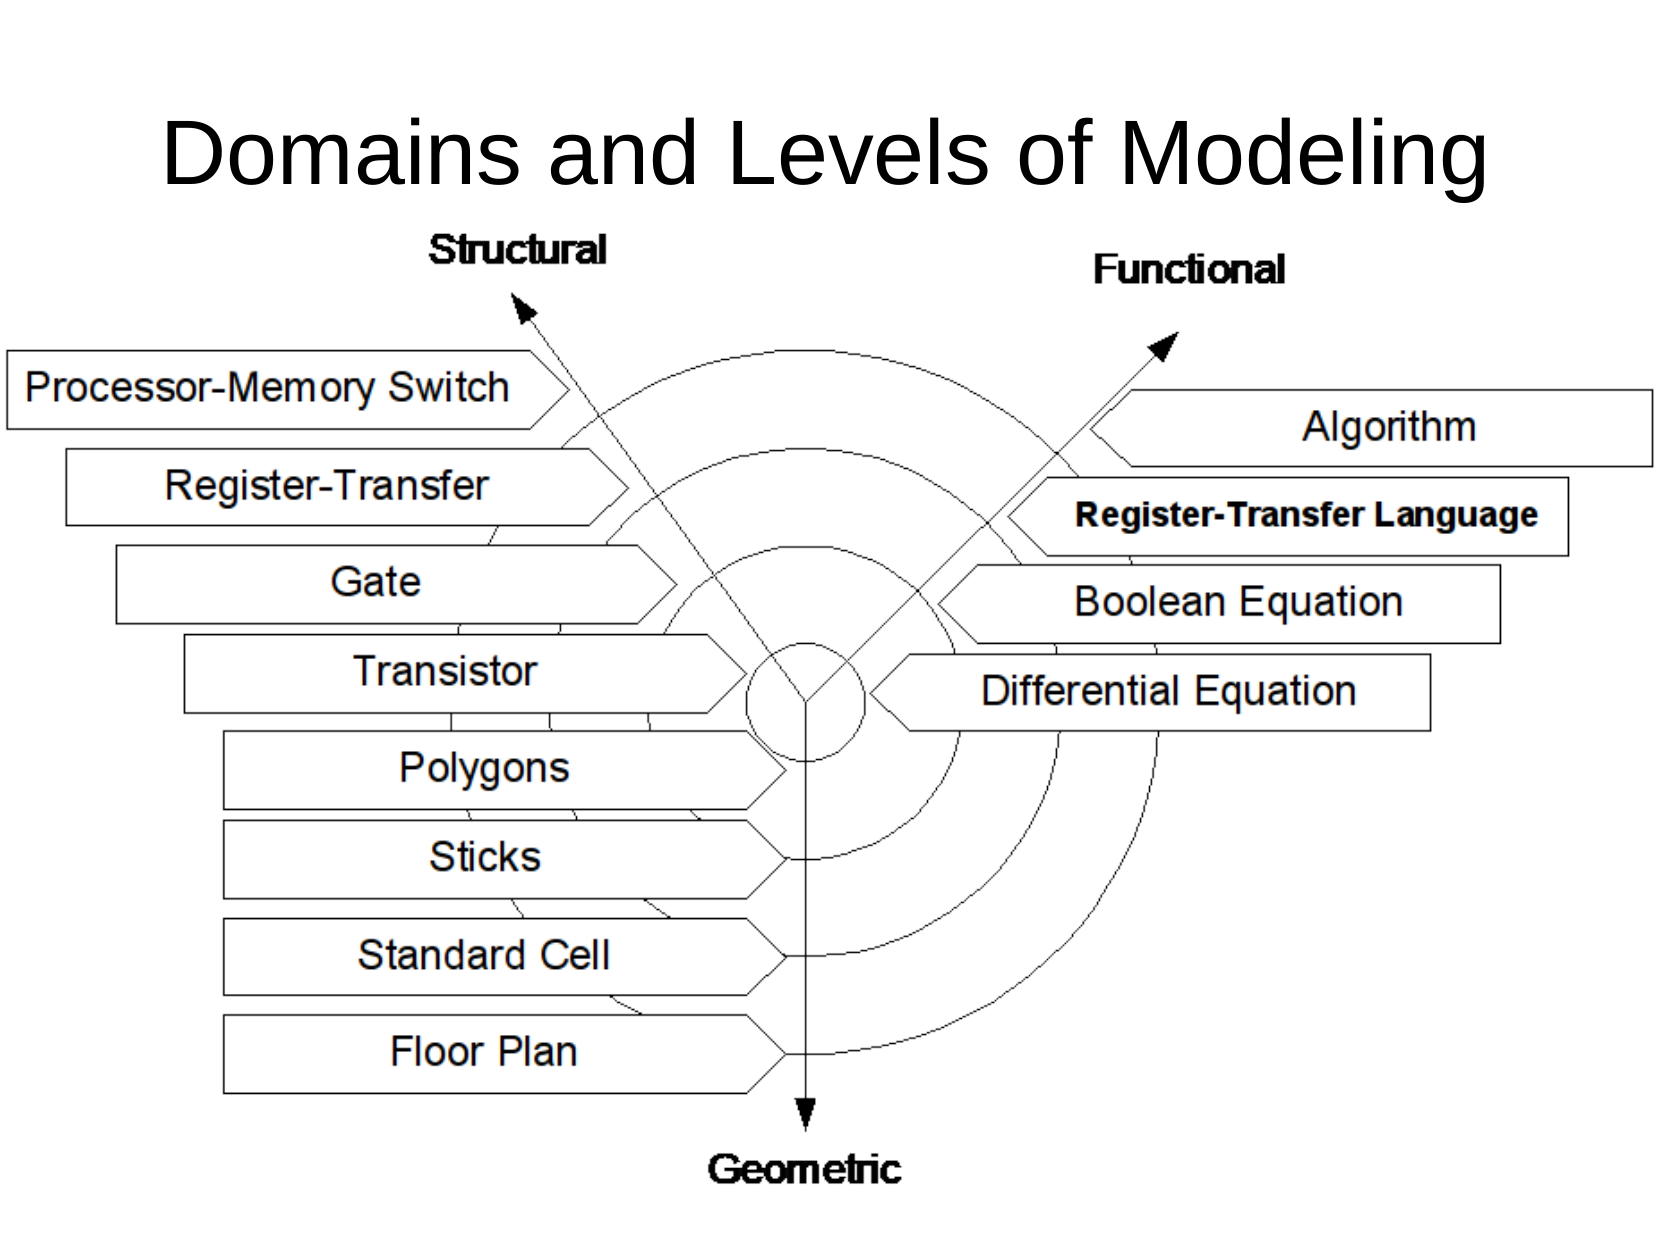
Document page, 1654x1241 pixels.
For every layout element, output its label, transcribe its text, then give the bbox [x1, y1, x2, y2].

title Domains and Levels of Modeling [82, 49, 1571, 209]
picture [3, 209, 1654, 1219]
